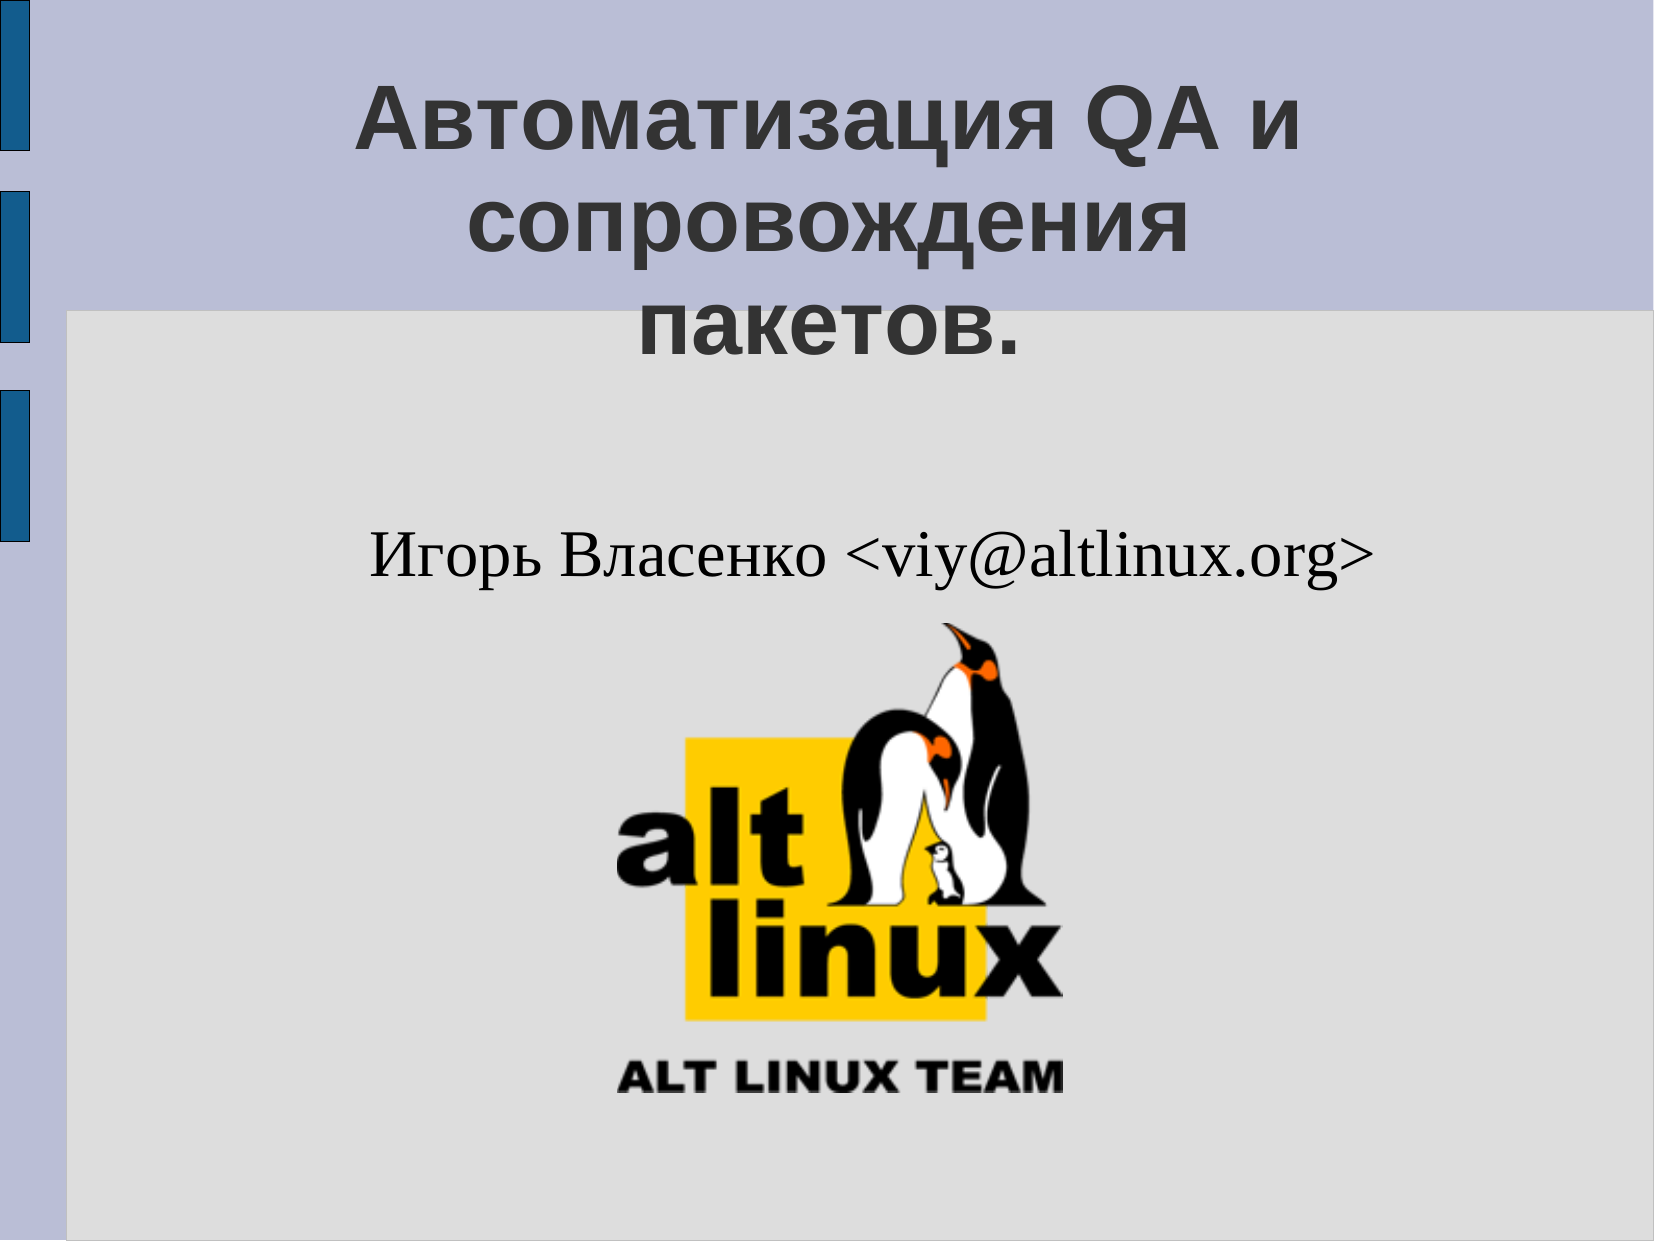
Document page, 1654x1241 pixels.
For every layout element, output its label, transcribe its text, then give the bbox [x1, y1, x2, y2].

title Автоматизация QA и сопровождения пакетов. [123, 52, 1536, 388]
picture [617, 623, 1063, 1093]
subtitle Игорь Власенко <viy@altlinux.org> [178, 364, 1570, 1147]
